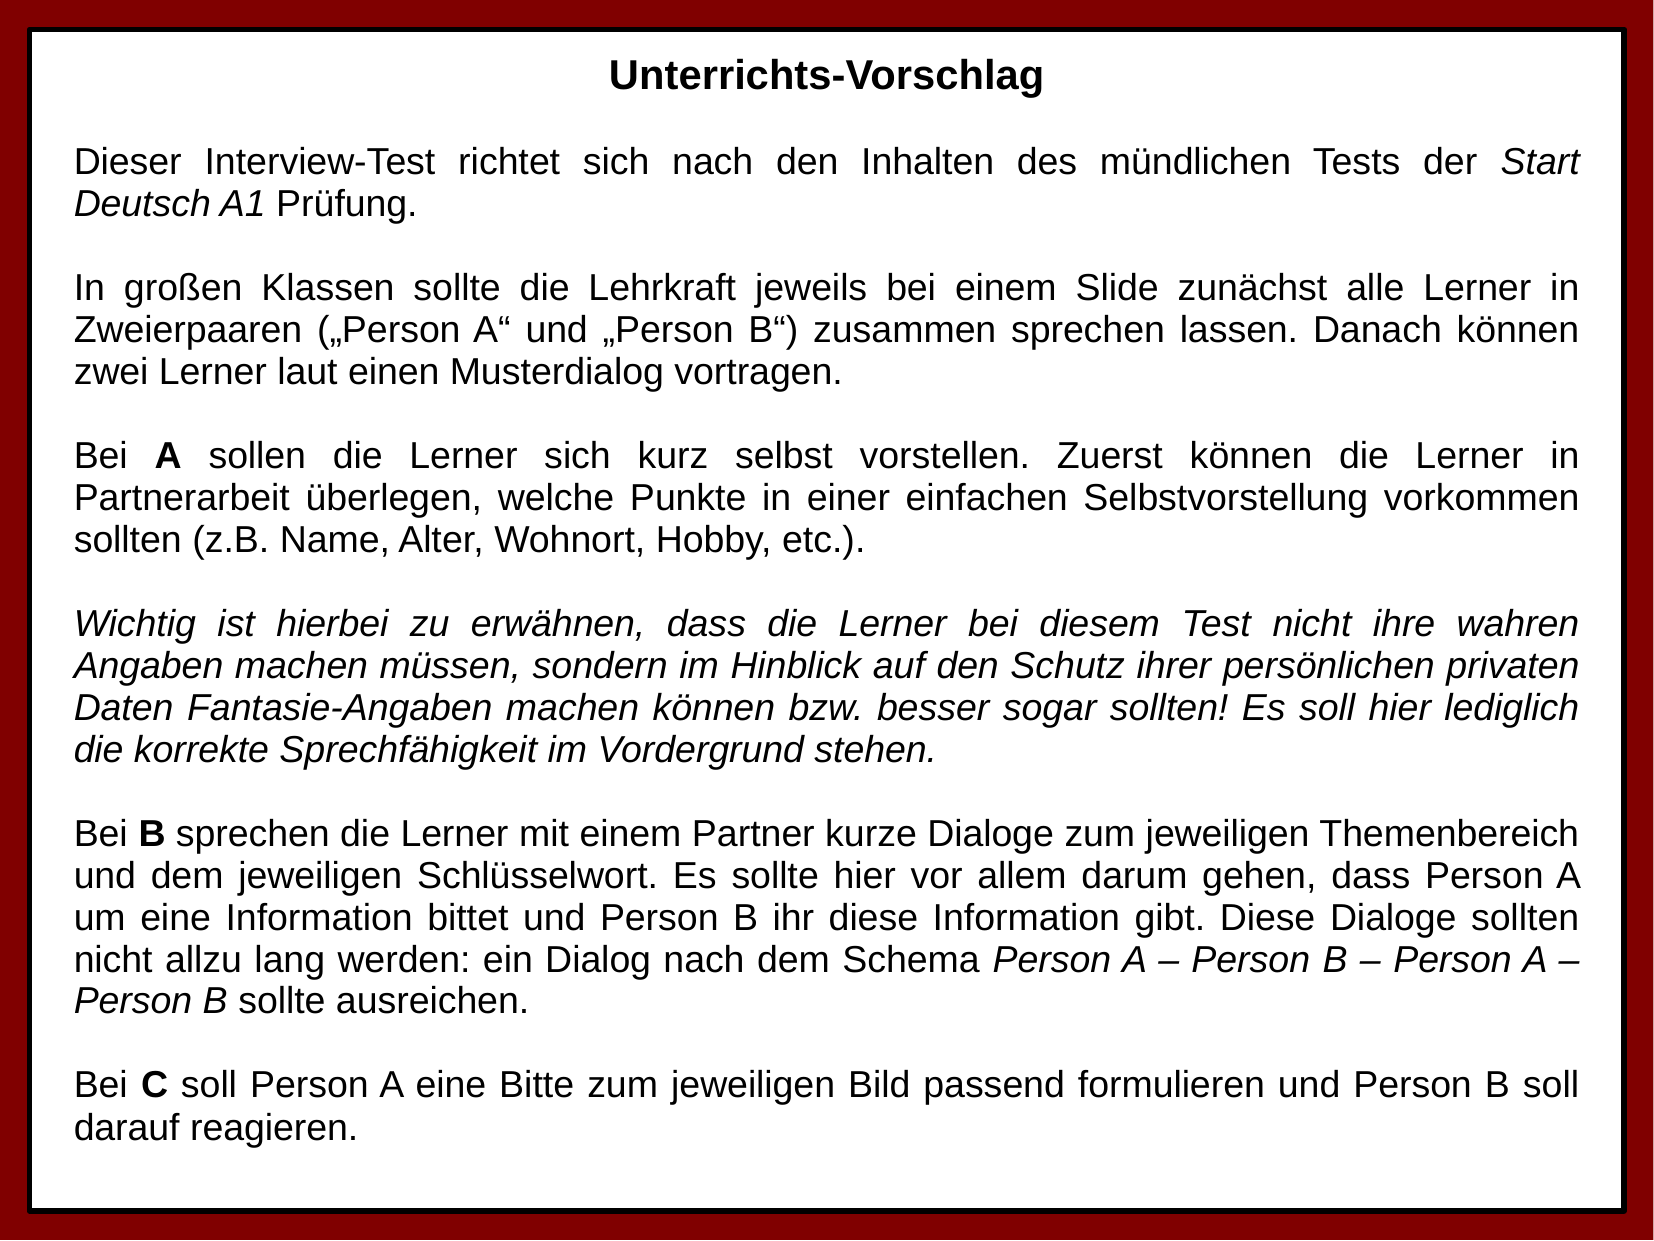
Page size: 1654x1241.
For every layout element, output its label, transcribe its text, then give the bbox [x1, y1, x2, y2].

text_box Unterrichts-Vorschlag Dieser Interview-Test richtet sich nach den Inhalten des mündlichen Tests der Start Deutsch A1 Prüfung. In großen Klassen sollte die Lehrkraft jeweils bei einem Slide zunächst alle Lerner in Zweierpaaren („Person A“ und „Person B“) zusammen sprechen lassen. Danach können zwei Lerner laut einen Musterdialog vortragen. Bei A sollen die Lerner sich kurz selbst vorstellen. Zuerst können die Lerner in Partnerarbeit überlegen, welche Punkte in einer einfachen Selbstvorstellung vorkommen sollten (z.B. Name, Alter, Wohnort, Hobby, etc.). Wichtig ist hierbei zu erwähnen, dass die Lerner bei diesem Test nicht ihre wahren Angaben machen müssen, sondern im Hinblick auf den Schutz ihrer persönlichen privaten Daten Fantasie-Angaben machen können bzw. besser sogar sollten! Es soll hier lediglich die korrekte Sprechfähigkeit im Vordergrund stehen. Bei B sprechen die Lerner mit einem Partner kurze Dialoge zum jeweiligen Themenbereich und dem jeweiligen Schlüsselwort. Es sollte hier vor allem darum gehen, dass Person A um eine Information bittet und Person B ihr diese Information gibt. Diese Dialoge sollten nicht allzu lang werden: ein Dialog nach dem Schema Person A – Person B – Person A – Person B sollte ausreichen. Bei C soll Person A eine Bitte zum jeweiligen Bild passend formulieren und Person B soll darauf reagieren. [59, 44, 1595, 1240]
text_box [29, 29, 1625, 1211]
